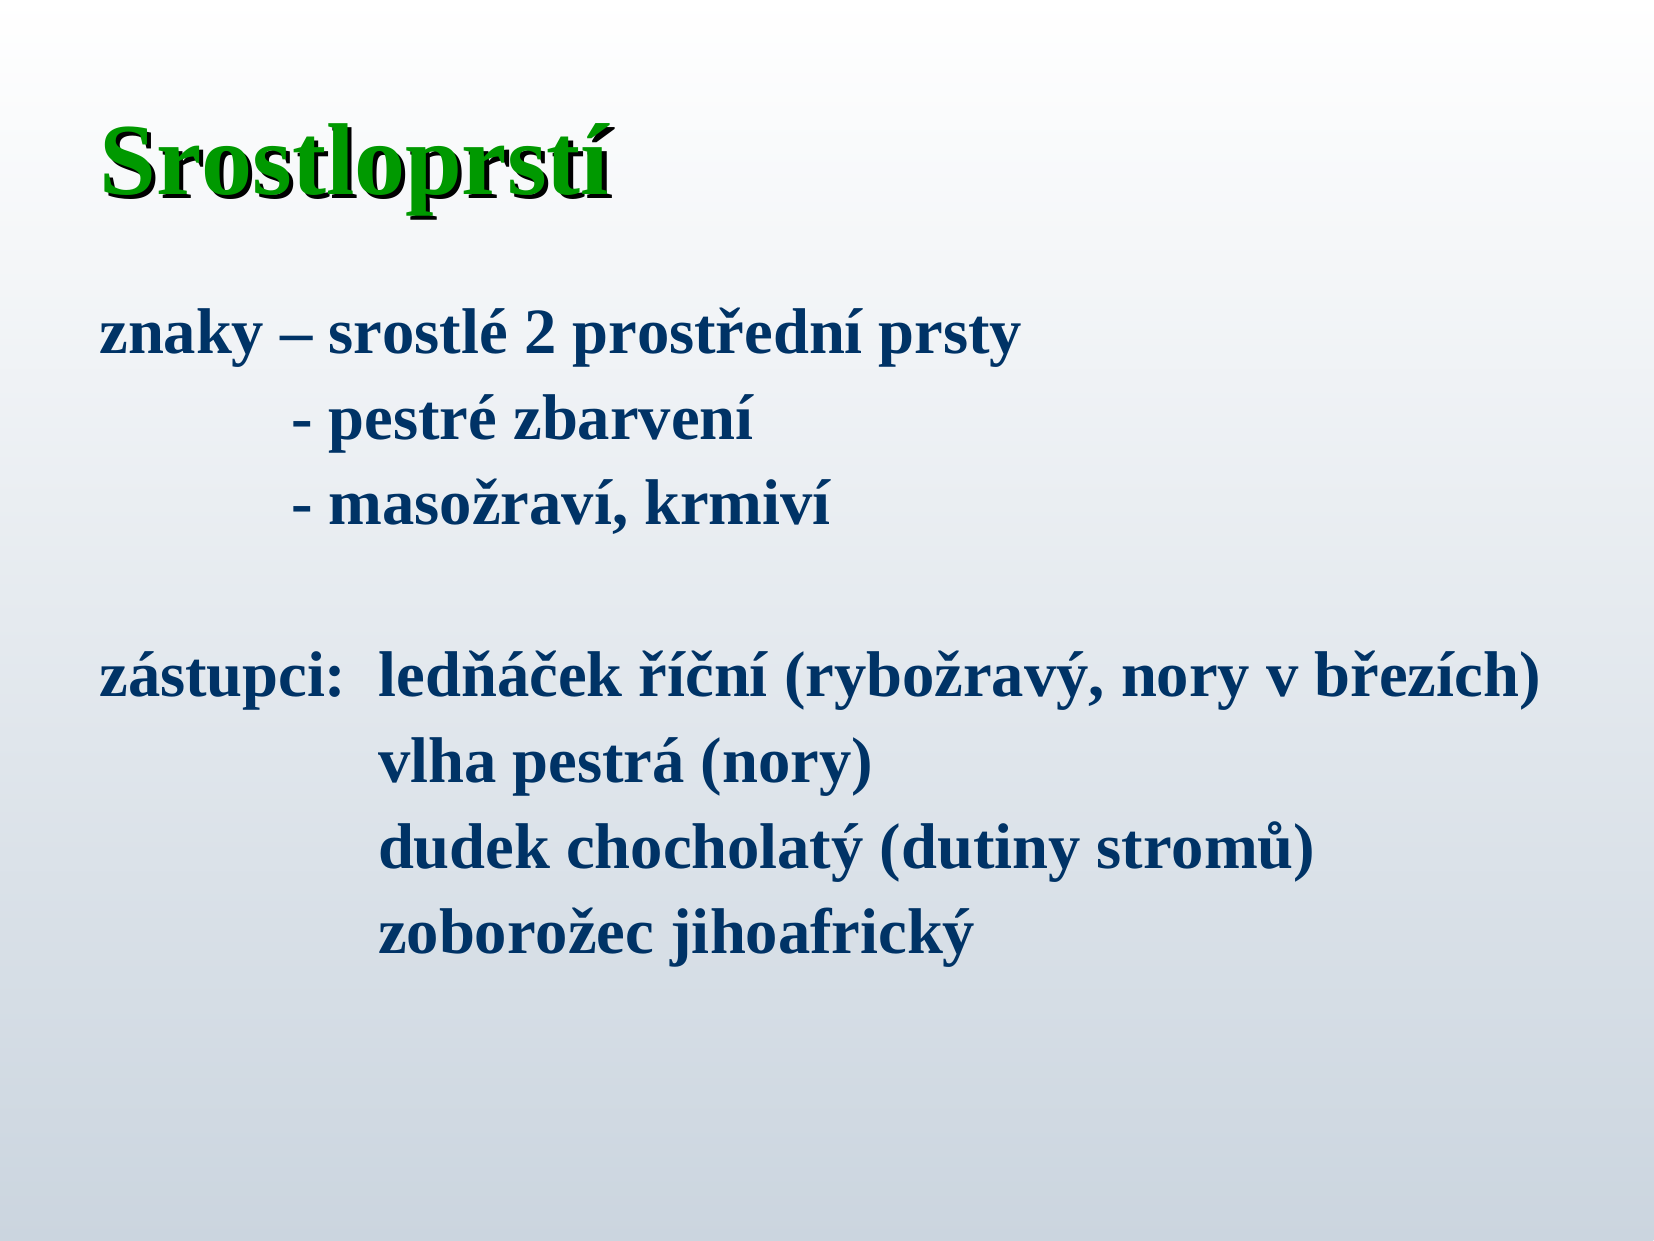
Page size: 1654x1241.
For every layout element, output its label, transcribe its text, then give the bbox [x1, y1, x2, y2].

list znaky – srostlé 2 prostřední prsty - pestré zbarvení - masožraví, krmiví zástupci: ledňáček říční (rybožravý, nory v březích) vlha pestrá (nory) dudek chocholatý (dutiny stromů) zoborožec jihoafrický [82, 289, 1572, 1109]
title Srostloprstí [82, 50, 1572, 258]
